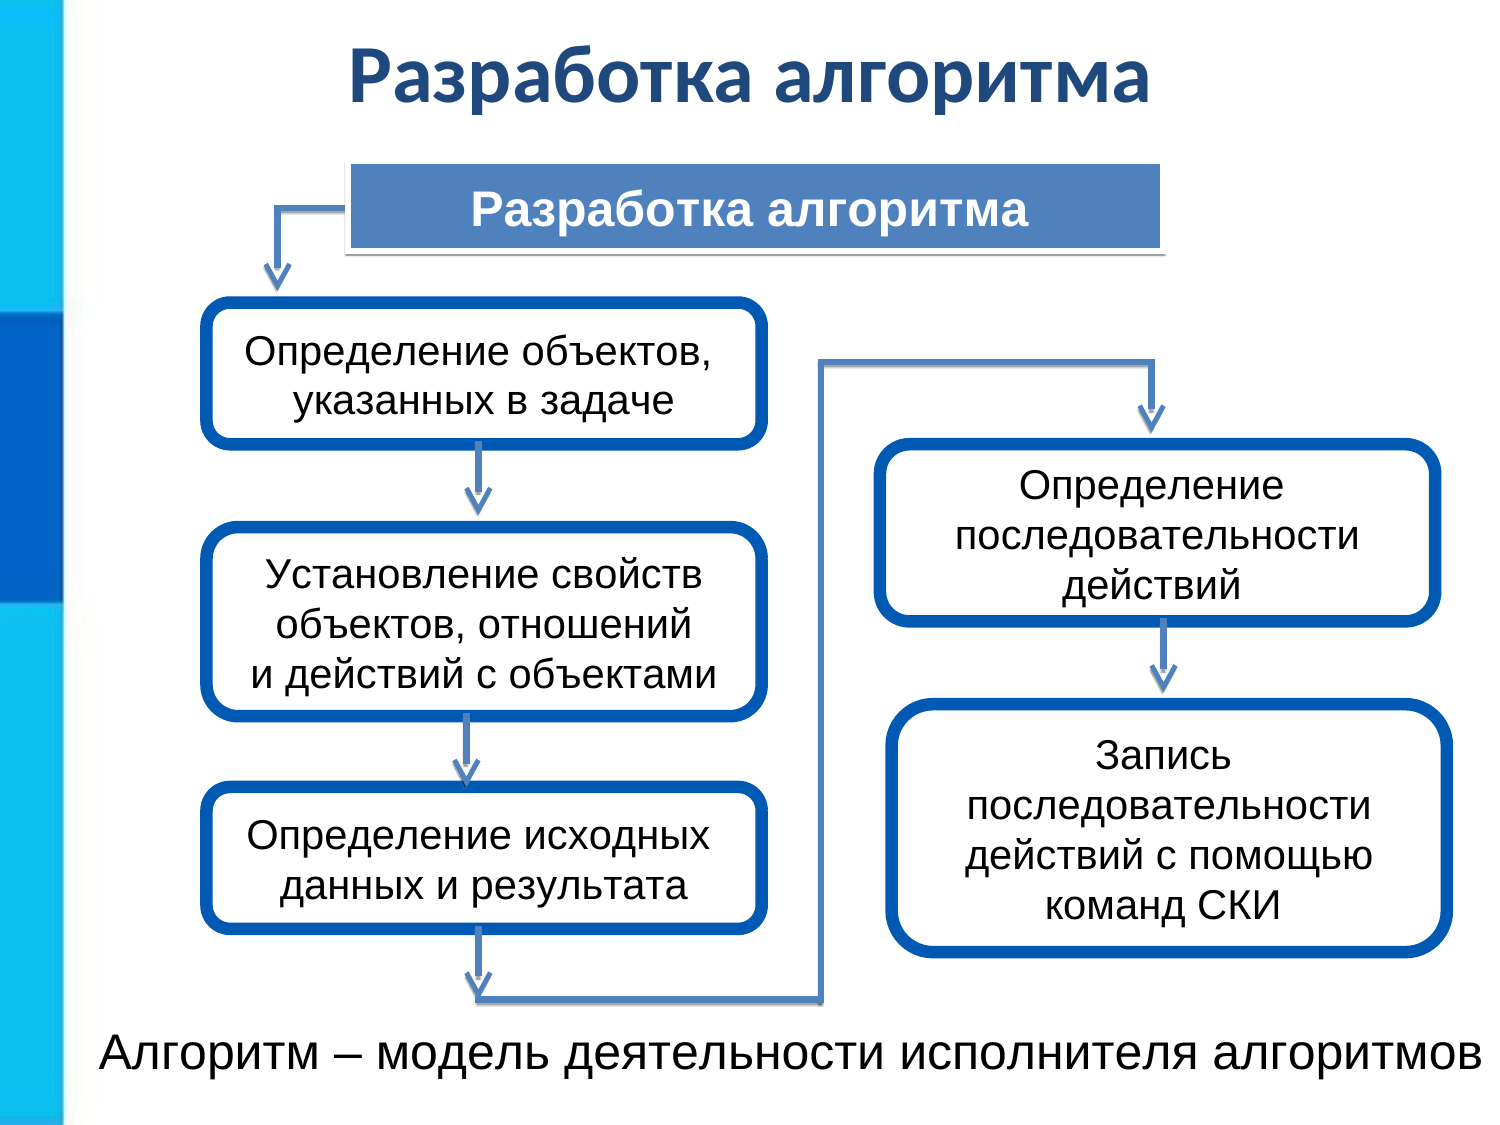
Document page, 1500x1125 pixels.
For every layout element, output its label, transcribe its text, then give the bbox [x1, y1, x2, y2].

text_box Алгоритм – модель деятельности исполнителя алгоритмов [82, 1011, 1500, 1087]
text_box Установление свойств объектов, отношений и действий с объектами [206, 527, 762, 717]
text_box Разработка алгоритма [76, 31, 1425, 126]
text_box Определение последовательности действий [879, 444, 1436, 622]
text_box Определение исходных данных и результата [206, 786, 762, 929]
text_box Запись последовательности действий с помощью команд СКИ [891, 704, 1447, 953]
text_box Определение объектов, указанных в задаче [206, 302, 762, 445]
text_box Разработка алгоритма [347, 160, 1164, 252]
picture [0, 0, 1500, 1125]
